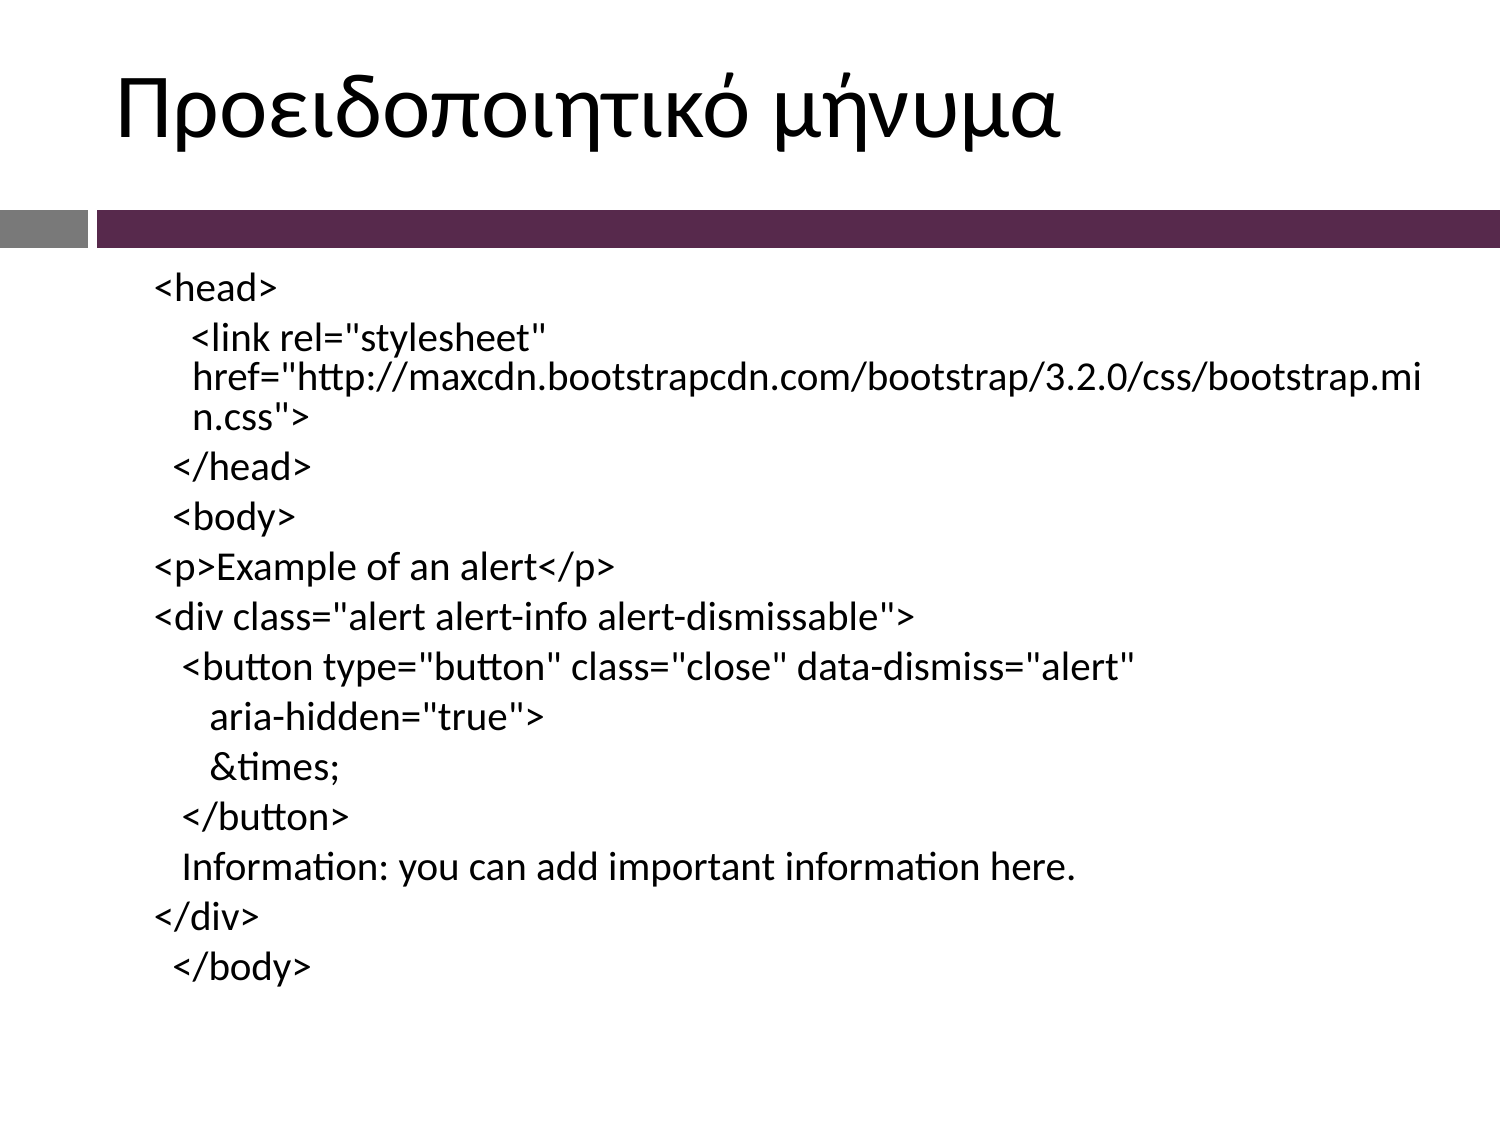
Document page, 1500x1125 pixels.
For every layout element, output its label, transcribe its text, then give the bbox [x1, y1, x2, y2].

title Προειδοποιητικό μήνυμα [100, 19, 1438, 182]
list <head> <link rel="stylesheet" href="http://maxcdn.bootstrapcdn.com/bootstrap/3.2.0/css/bootstrap.min.css"> </head> <body> <p>Example of an alert</p> <div class="alert alert-info alert-dismissable"> <button type="button" class="close" data-dismiss="alert" aria-hidden="true"> &times; </button> Information: you can add important information here. </div> </body> [100, 262, 1438, 1000]
